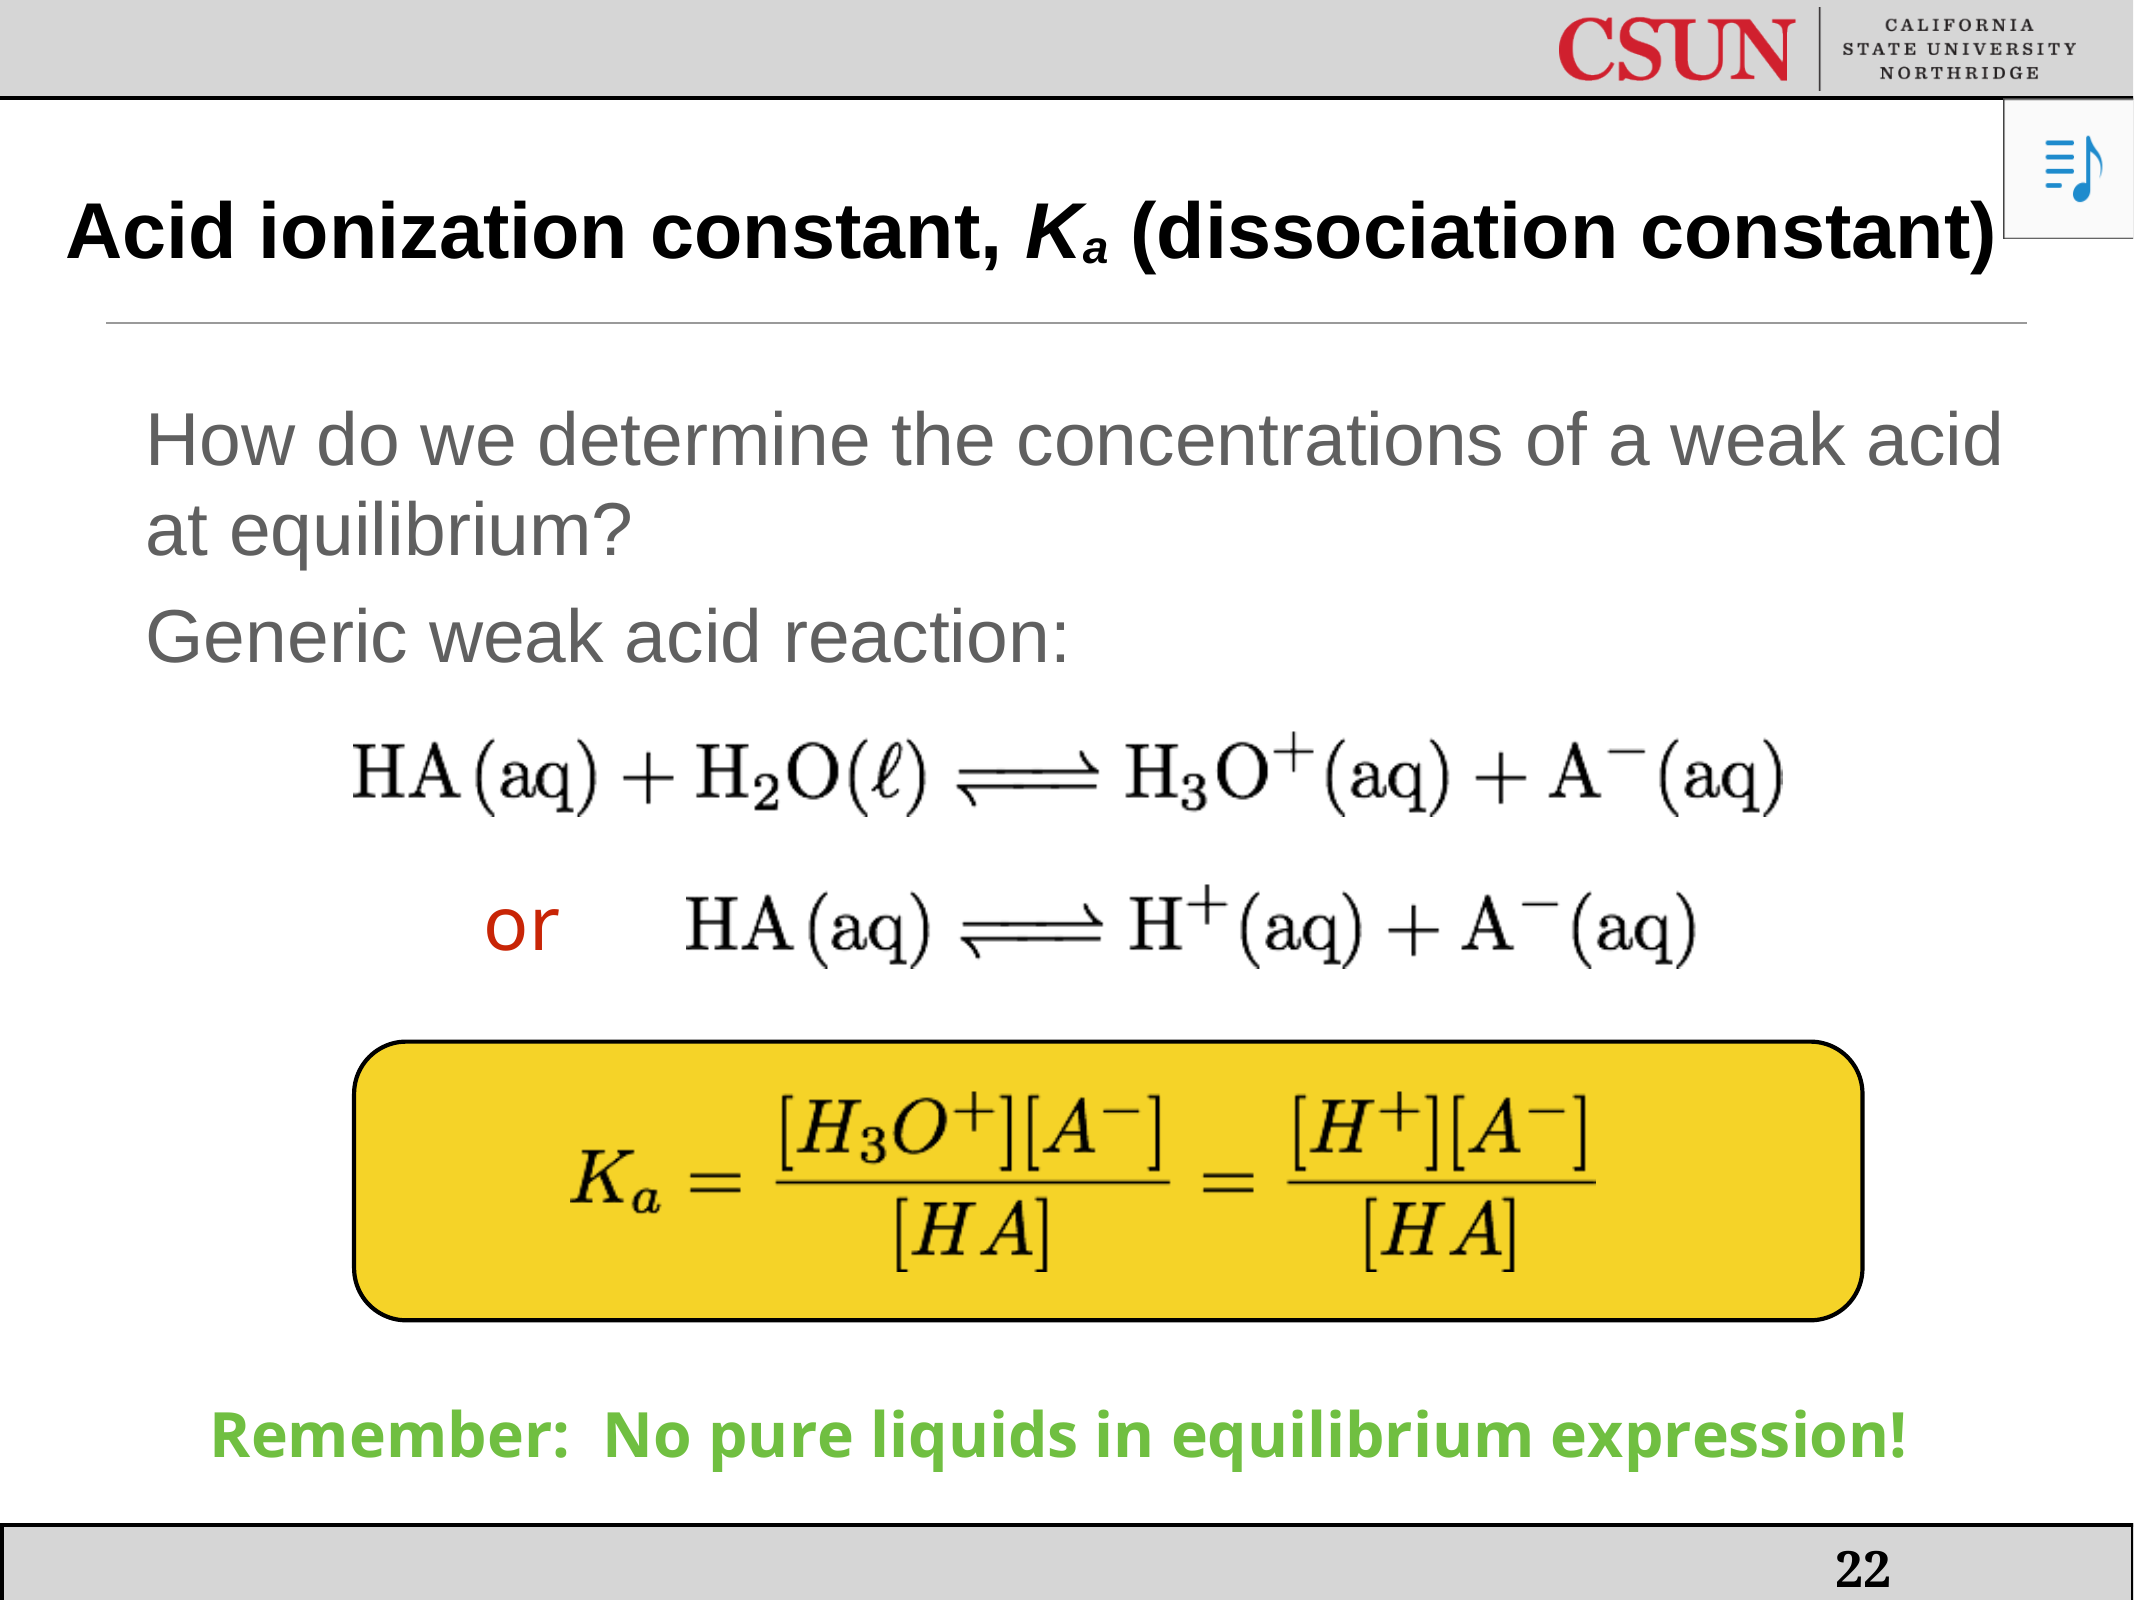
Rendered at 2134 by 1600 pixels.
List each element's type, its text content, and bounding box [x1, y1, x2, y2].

title Acid ionization constant, Ka (dissociation constant) [56, 159, 2112, 283]
text_box or [475, 867, 569, 974]
list How do we determine the concentrations of a weak acid at equilibrium? Generic weak acid reaction: [93, 382, 2040, 686]
picture [570, 1090, 1596, 1272]
text_box Remember: No pure liquids in equilibrium expression! [201, 1387, 1934, 1479]
text_box [2002, 97, 2134, 241]
picture [353, 730, 1783, 817]
text_box [354, 1041, 1863, 1321]
picture [1559, 7, 2076, 91]
picture [686, 883, 1698, 970]
